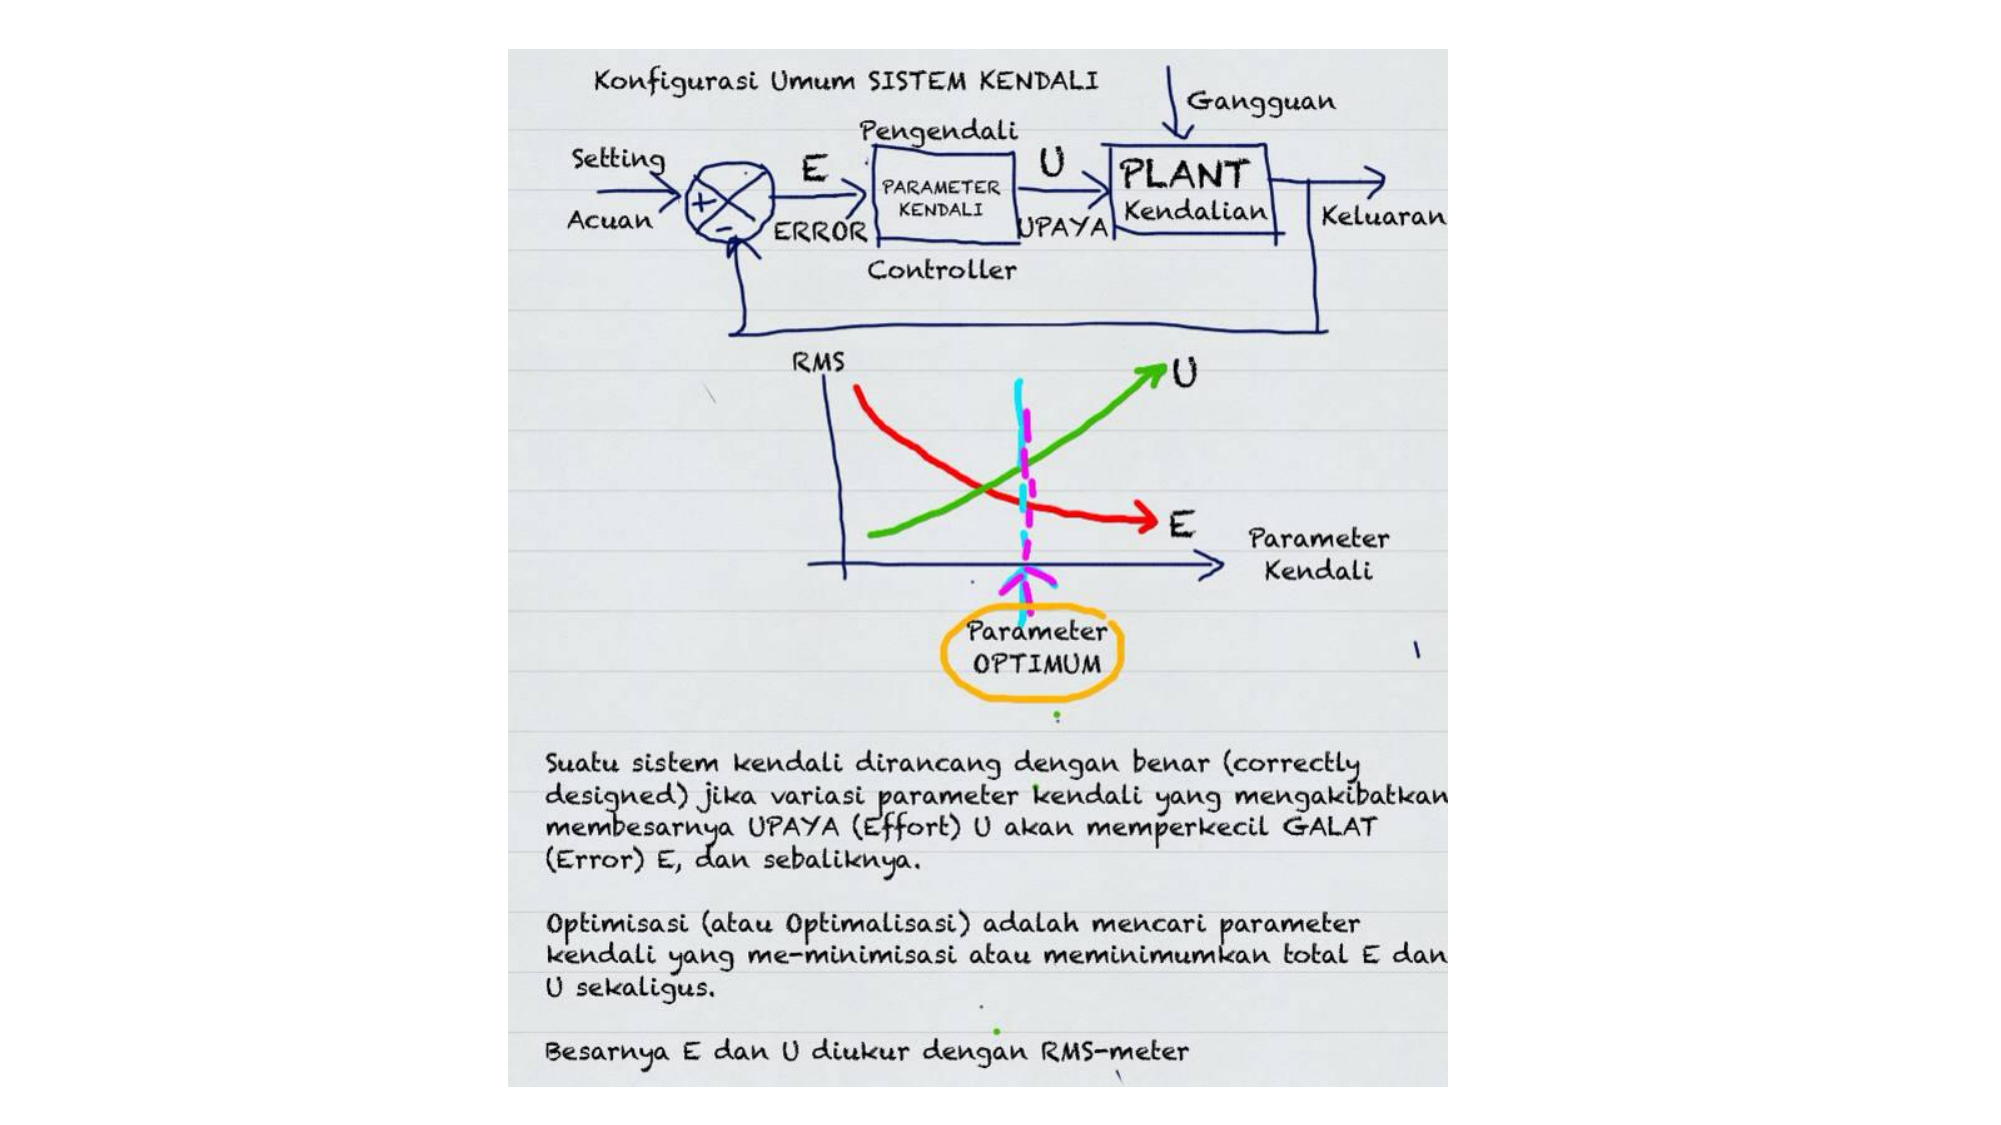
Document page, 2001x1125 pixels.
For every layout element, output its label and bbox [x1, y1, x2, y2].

picture [508, 49, 1448, 1087]
